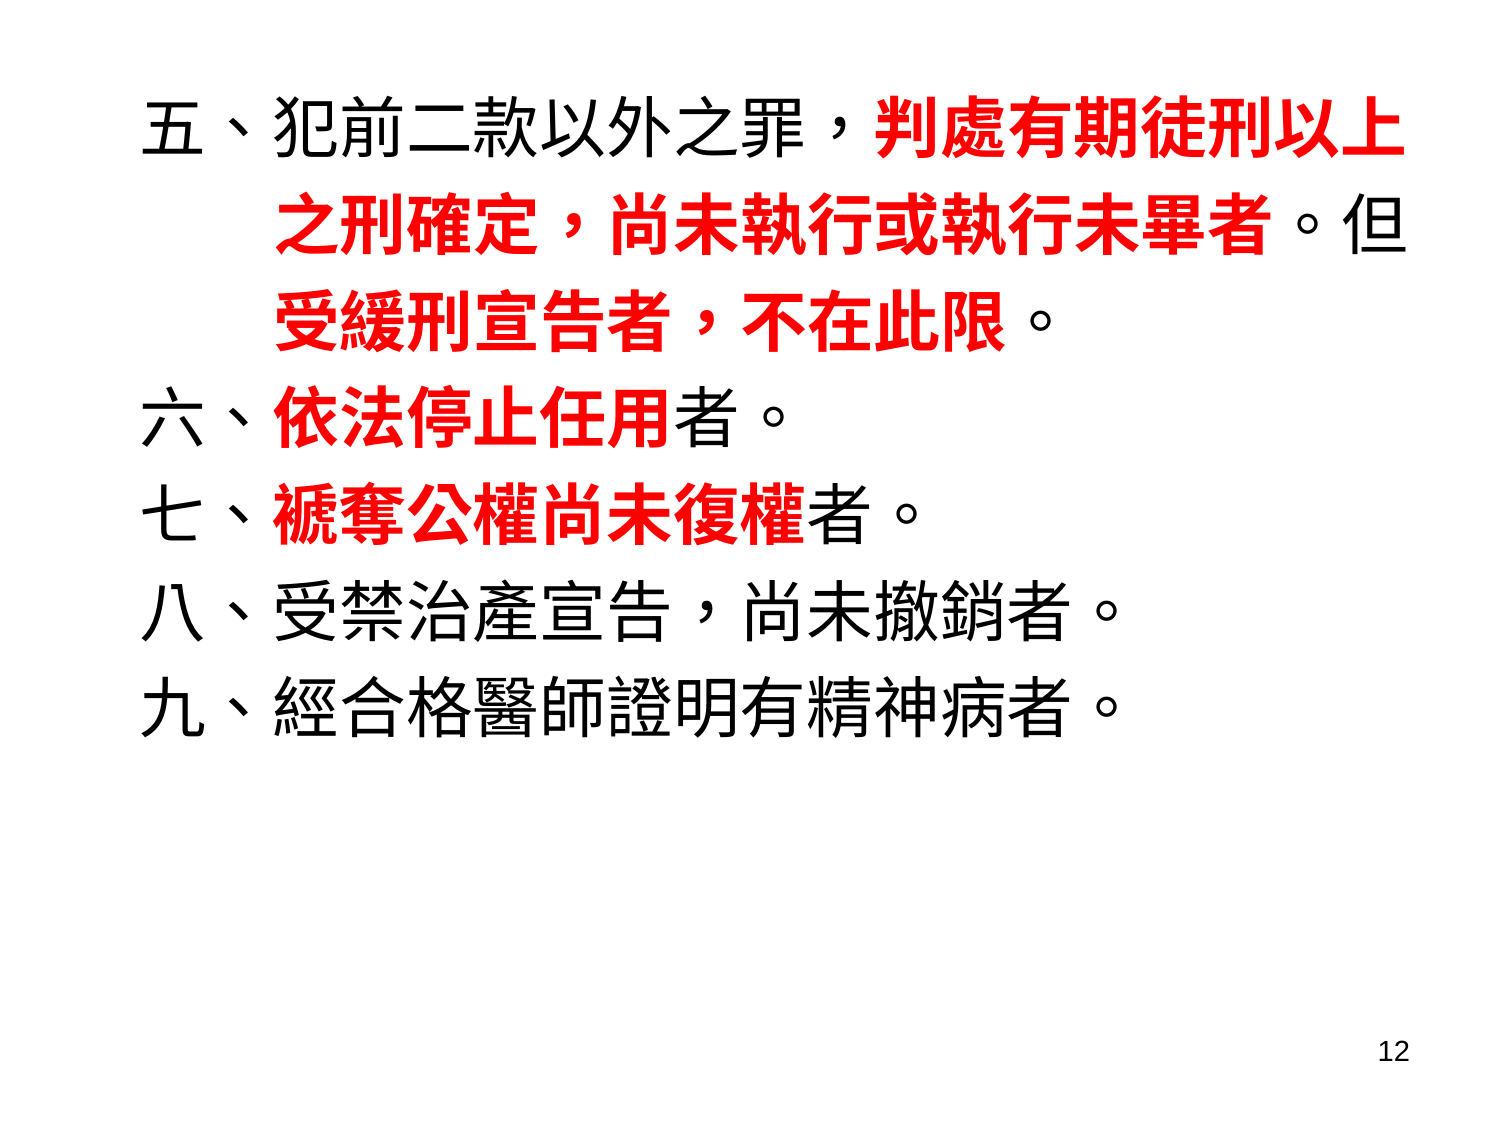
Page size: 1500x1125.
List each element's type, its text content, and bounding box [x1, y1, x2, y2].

list 五、犯前二款以外之罪，判處有期徒刑以上 之刑確定，尚未執行或執行未畢者。但 受緩刑宣告者，不在此限。 六、依法停止任用者。 七、褫奪公權尚未復權者。 八、受禁治產宣告，尚未撤銷者。 九、經合格醫師證明有精神病者。 [75, 78, 1426, 1005]
